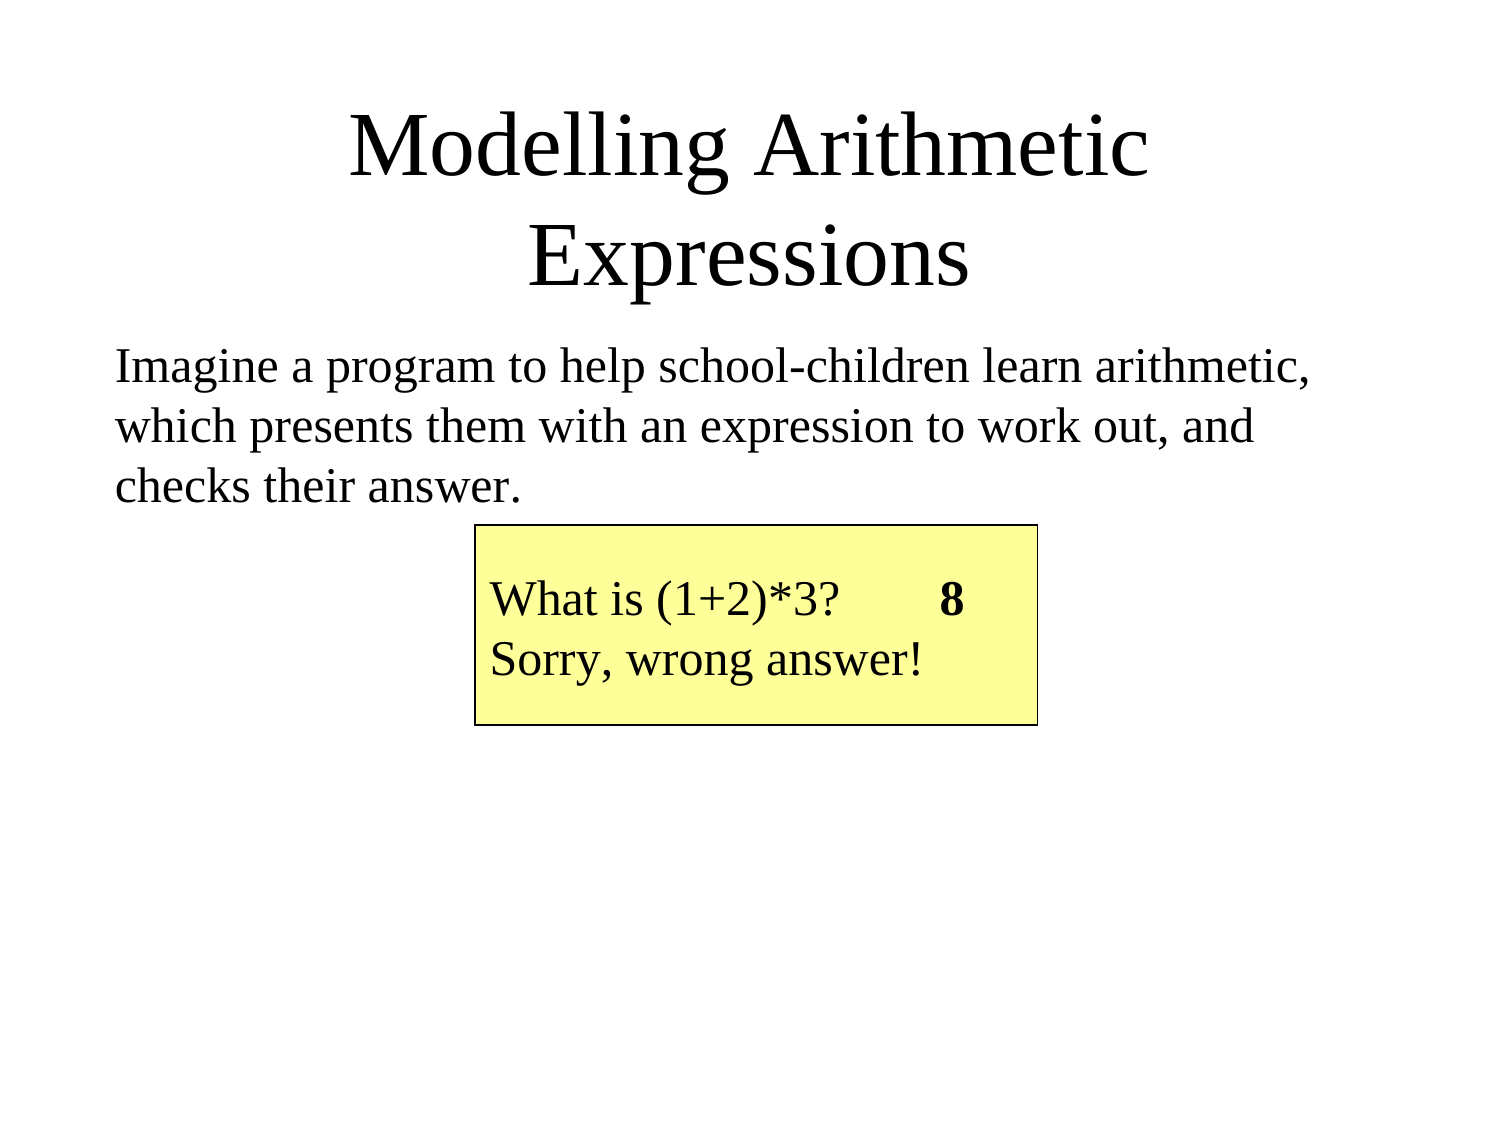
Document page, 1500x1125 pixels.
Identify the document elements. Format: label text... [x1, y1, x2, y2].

text_box What is (1+2)*3? 8 Sorry, wrong answer! [474, 524, 1038, 725]
text_box Imagine a program to help school-children learn arithmetic, which presents them with an expression to work out, and checks their answer. [99, 324, 1401, 521]
title Modelling Arithmetic Expressions [112, 76, 1388, 312]
